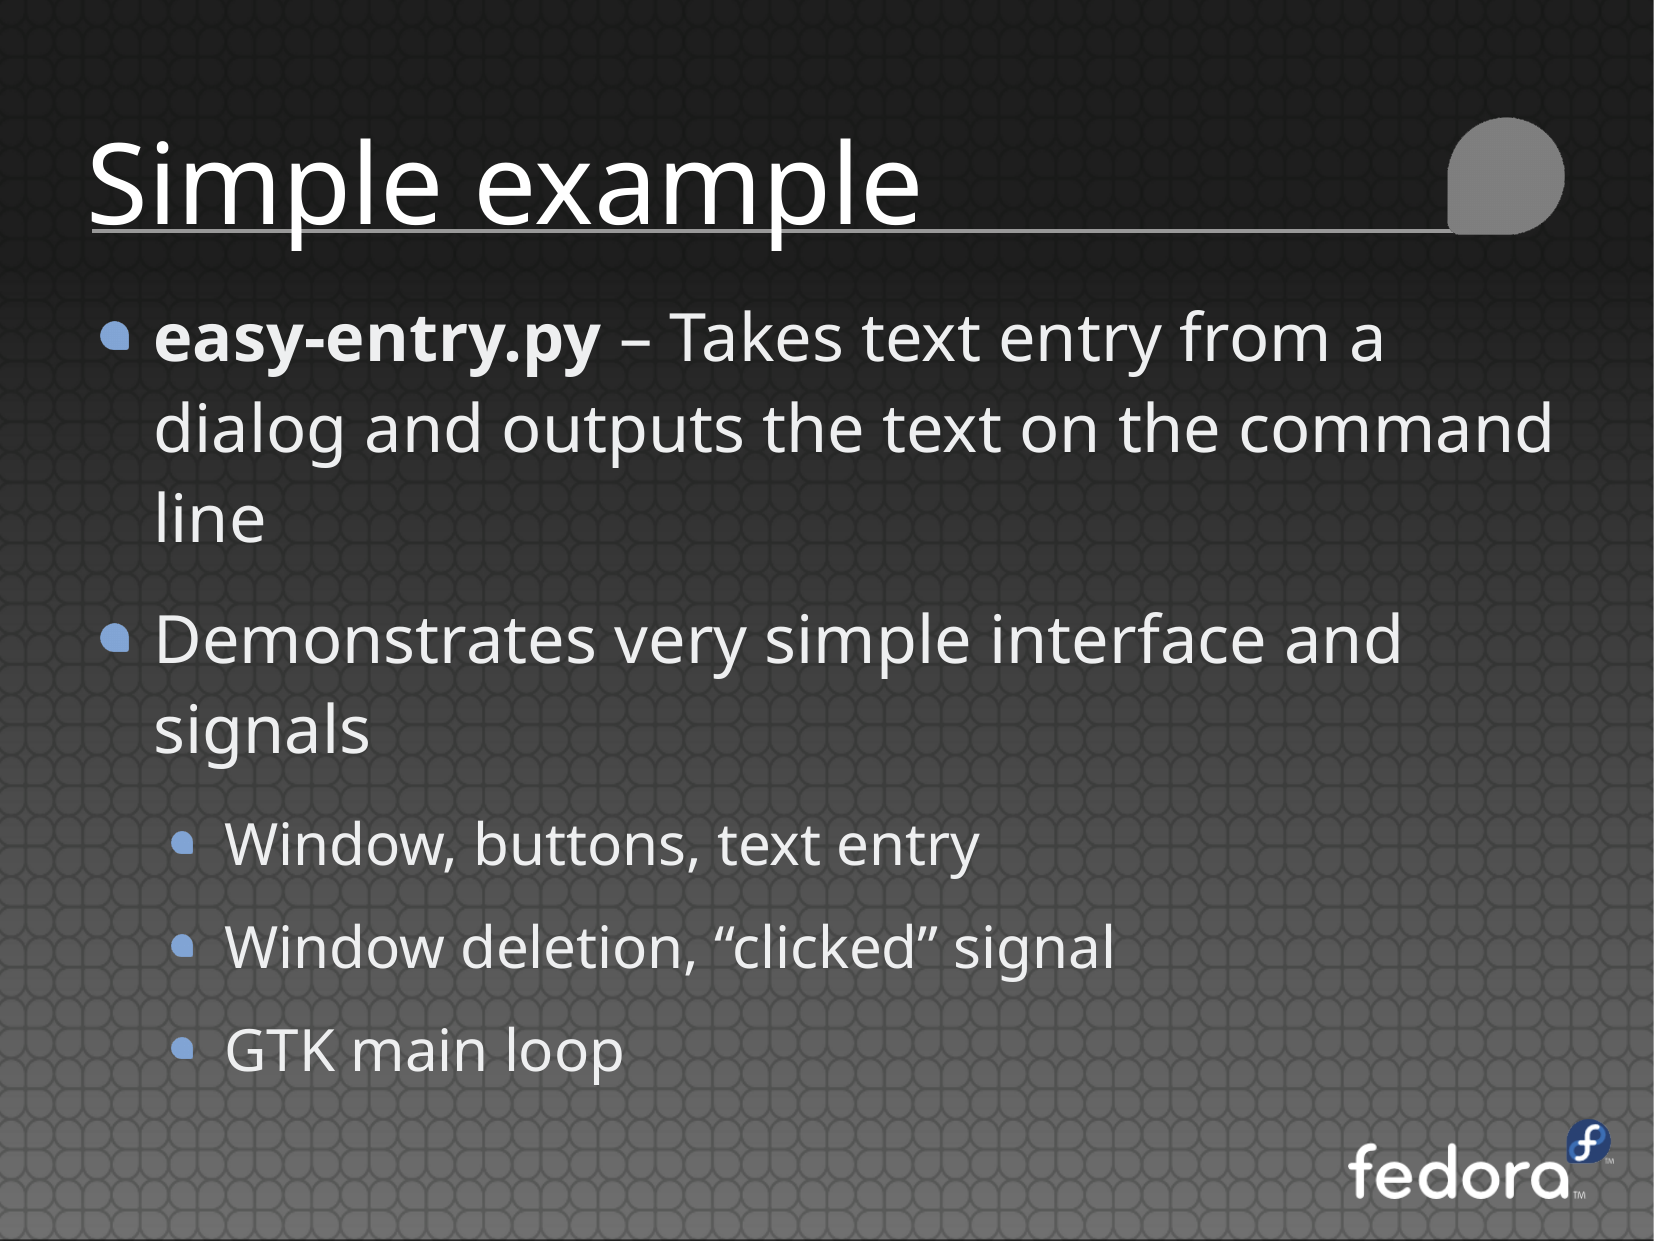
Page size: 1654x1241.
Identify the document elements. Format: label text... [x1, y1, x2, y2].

list easy-entry.py – Takes text entry from a dialog and outputs the text on the command line Demonstrates very simple interface and signals Window, buttons, text entry Window deletion, “clicked” signal GTK main loop [82, 290, 1571, 1109]
title Simple example [86, 112, 1576, 249]
picture [0, 0, 1654, 1241]
